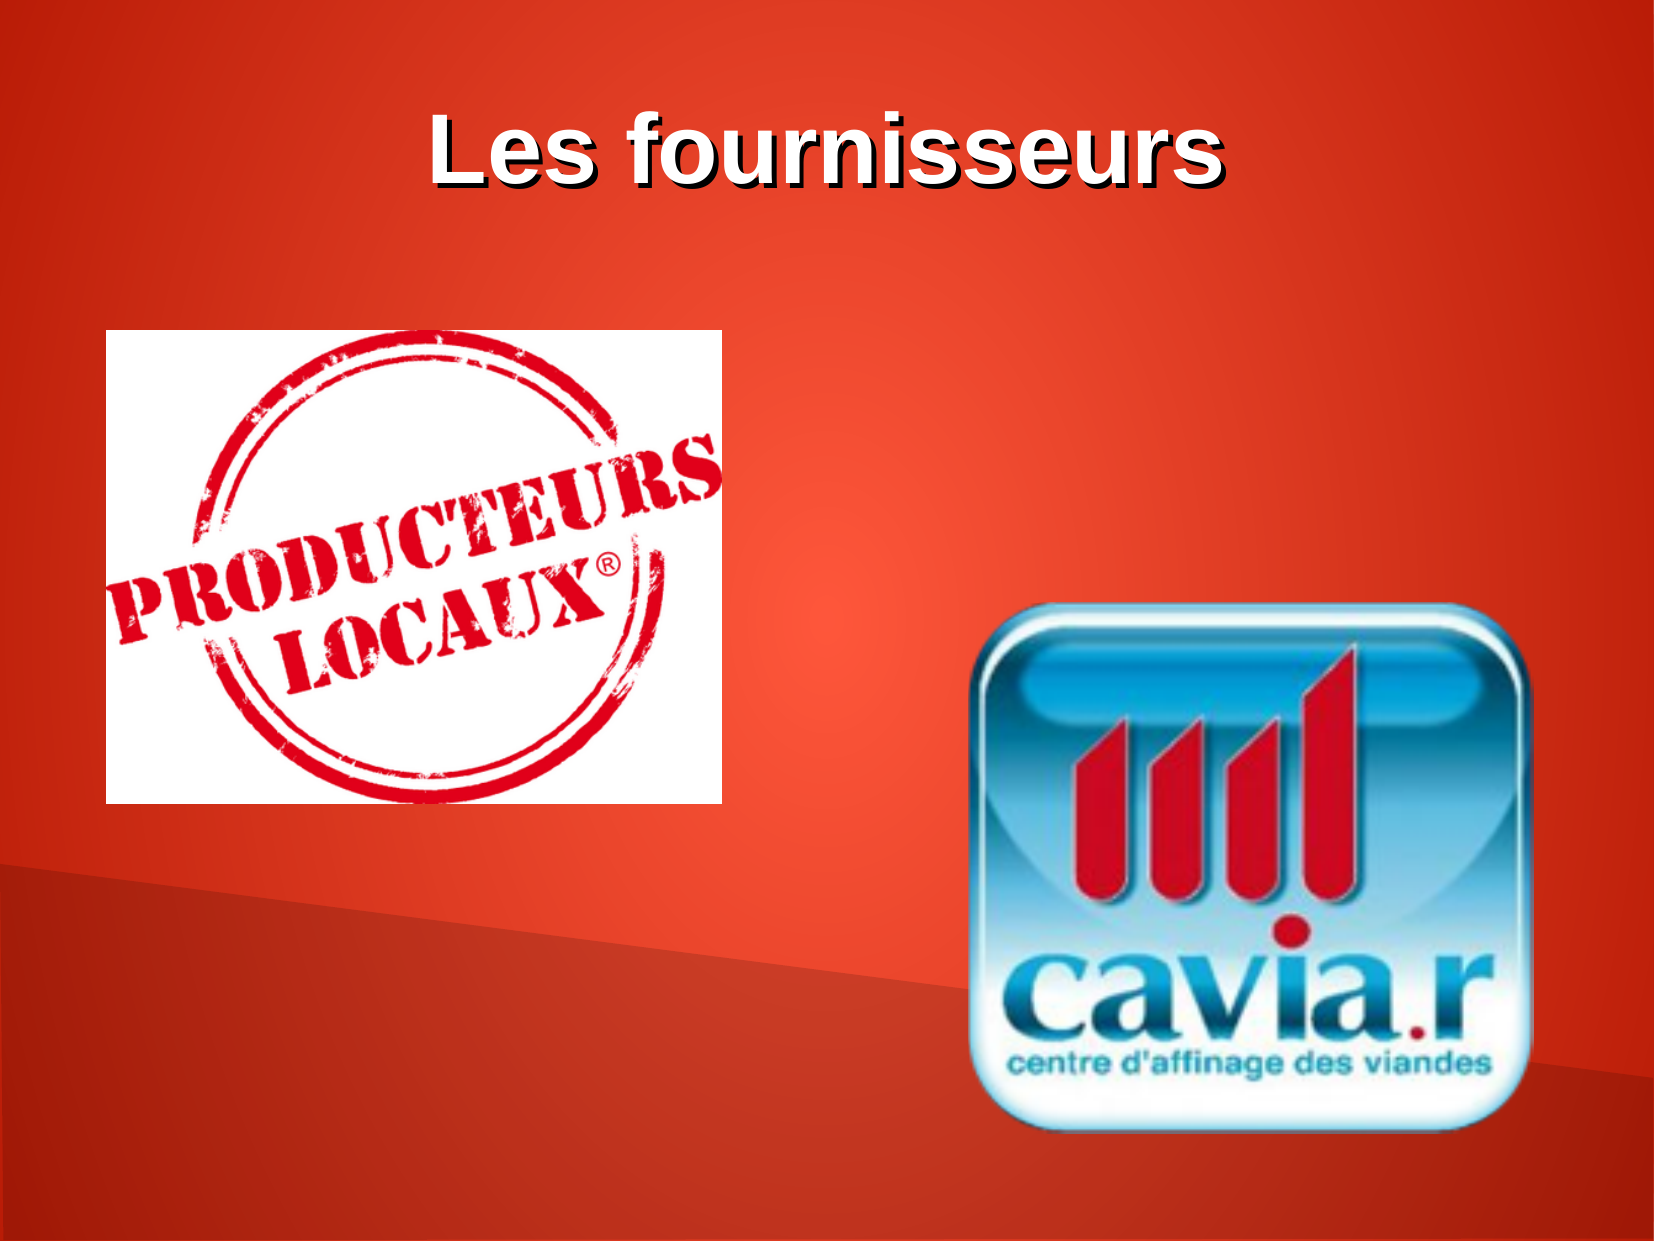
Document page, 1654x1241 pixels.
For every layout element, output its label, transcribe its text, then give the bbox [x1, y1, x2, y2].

picture [968, 602, 1534, 1134]
title Les fournisseurs [82, 47, 1571, 252]
picture [106, 330, 722, 804]
